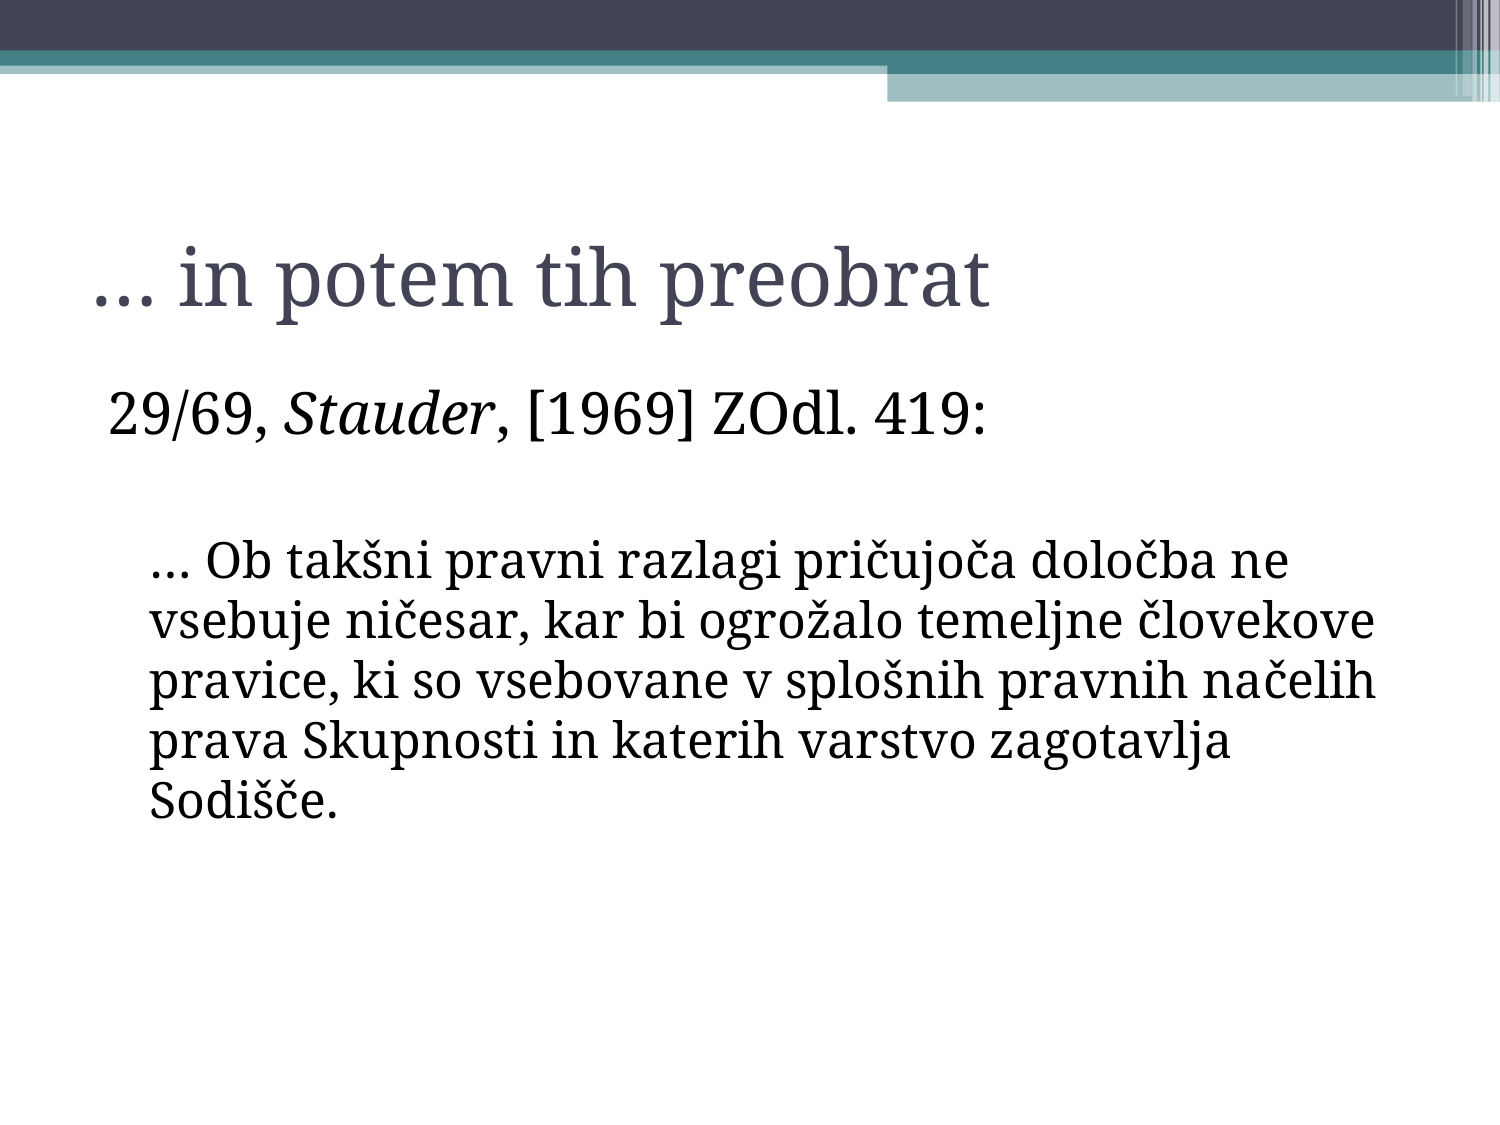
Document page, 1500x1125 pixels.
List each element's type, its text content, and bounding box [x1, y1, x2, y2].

title … in potem tih preobrat [75, 187, 1426, 363]
list 29/69, Stauder, [1969] ZOdl. 419: … Ob takšni pravni razlagi pričujoča določba ne vsebuje ničesar, kar bi ogrožalo temeljne človekove pravice, ki so vsebovane v splošnih pravnih načelih prava Skupnosti in katerih varstvo zagotavlja Sodišče. [75, 369, 1426, 1079]
